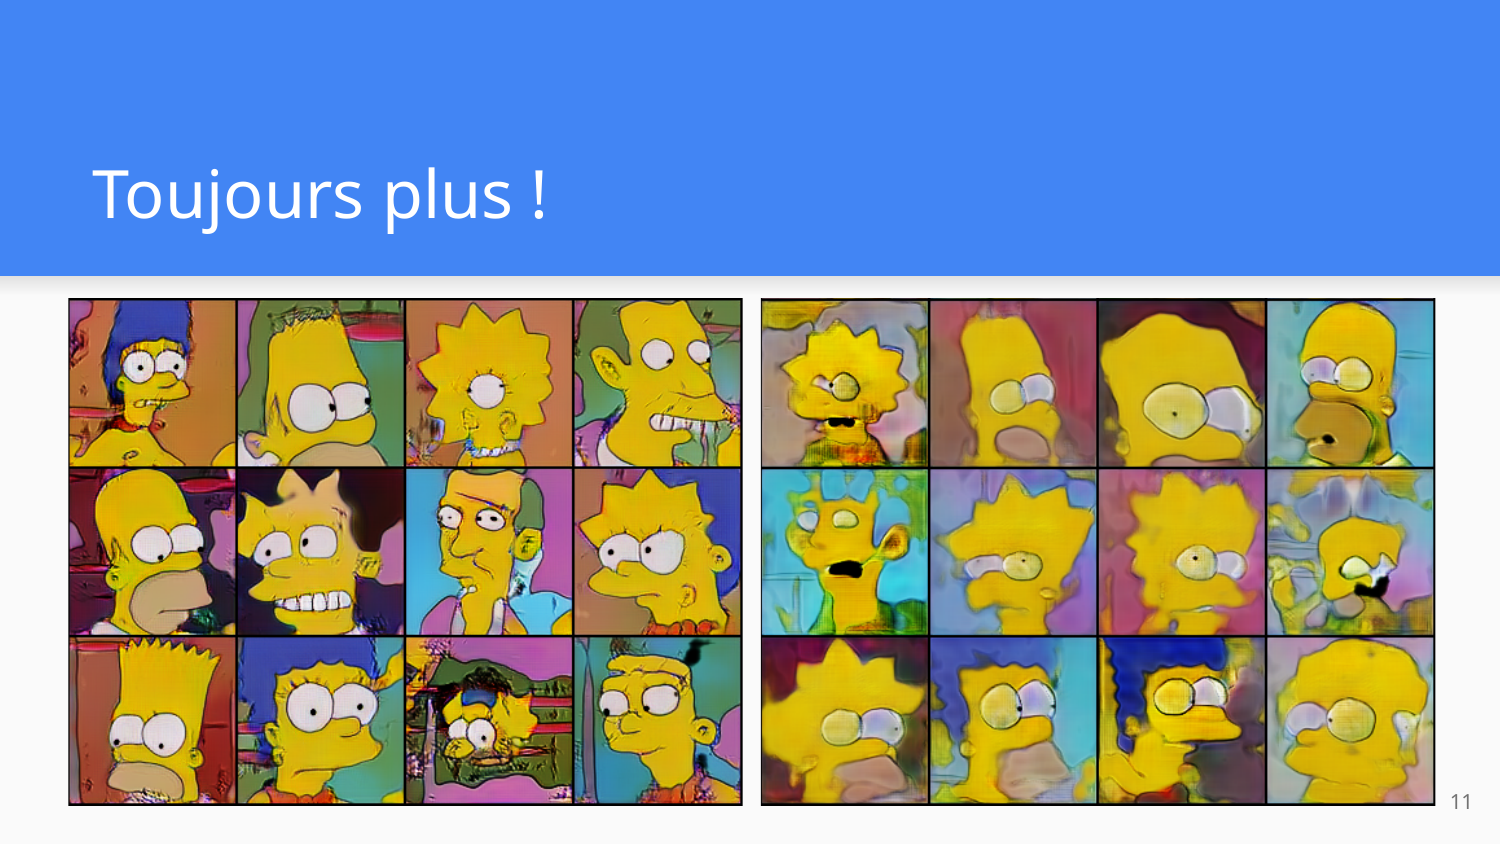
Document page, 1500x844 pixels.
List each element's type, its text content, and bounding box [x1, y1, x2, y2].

slide_number <number> [1398, 770, 1489, 835]
picture [68, 298, 743, 806]
picture [760, 298, 1436, 806]
title Toujours plus ! [77, 121, 1427, 248]
